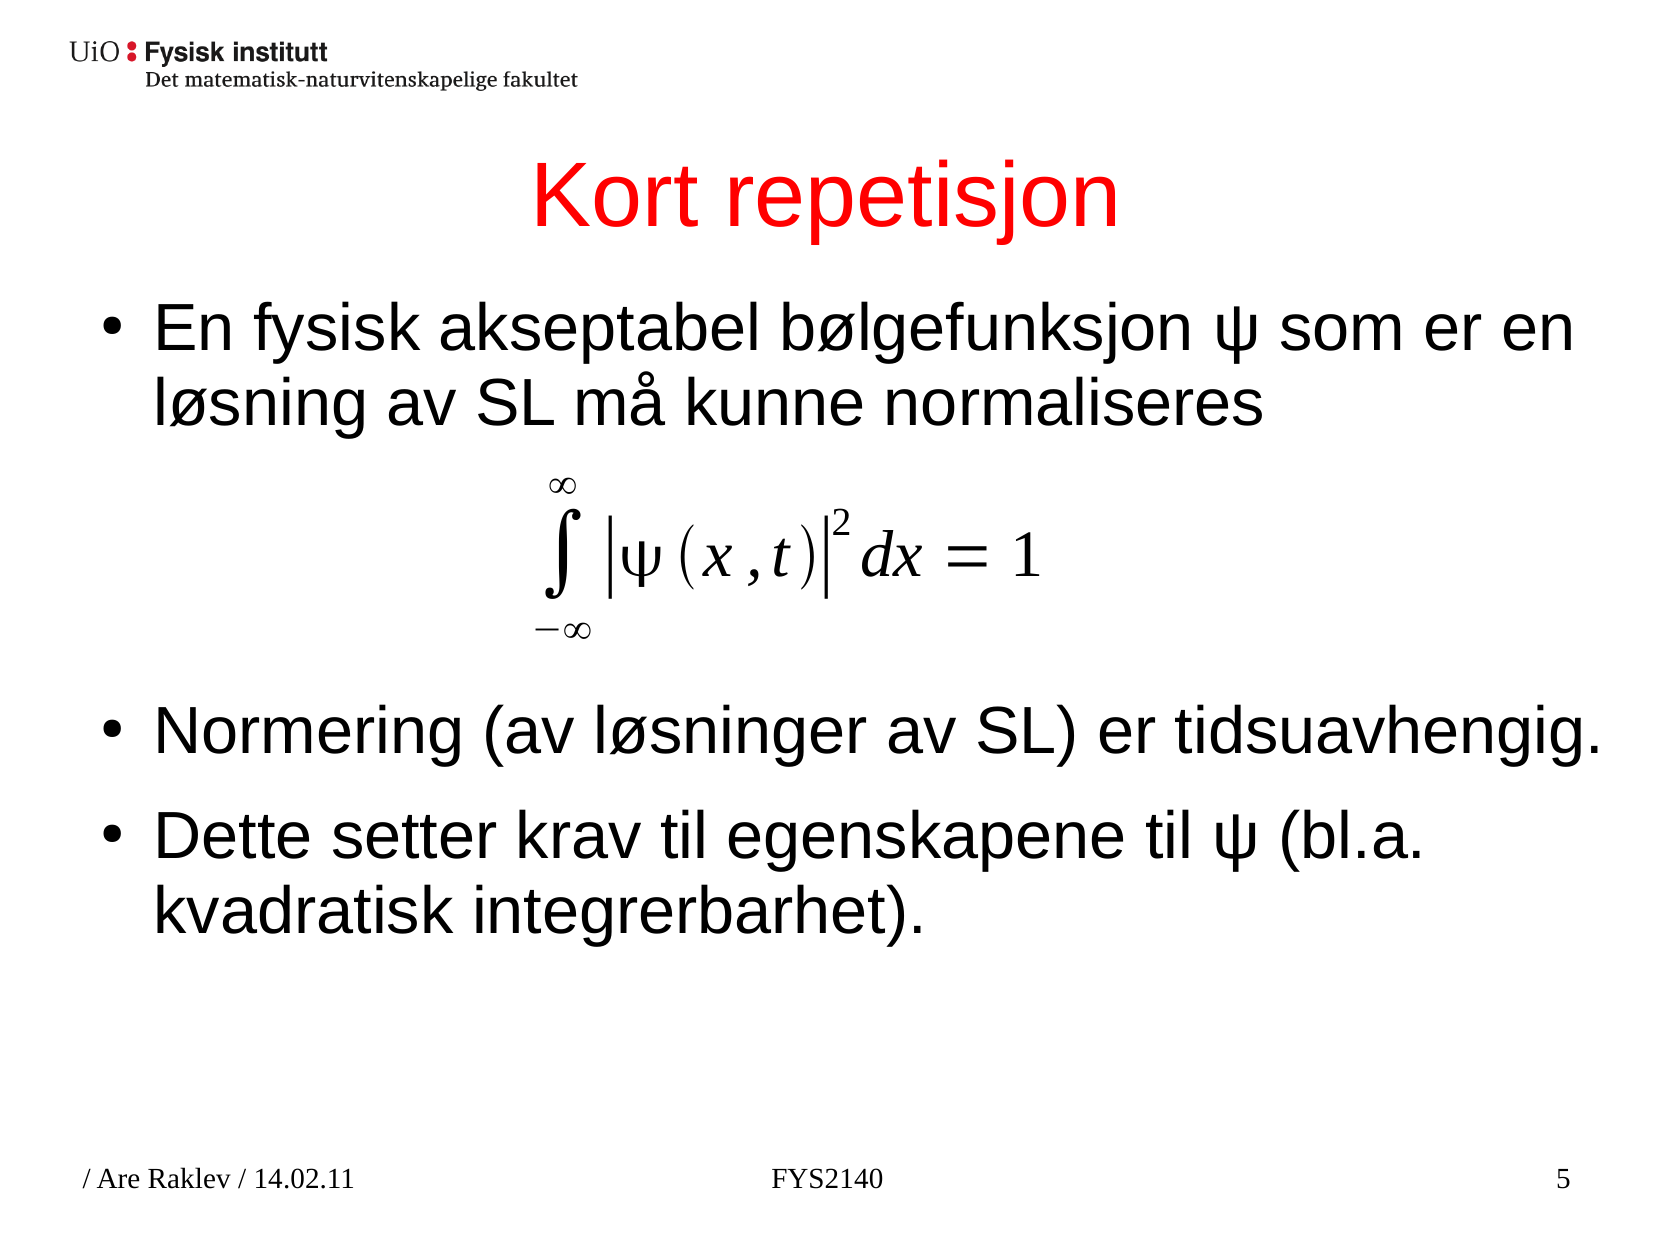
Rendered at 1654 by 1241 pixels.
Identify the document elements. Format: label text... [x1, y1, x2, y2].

picture [68, 37, 581, 93]
chart [525, 460, 1048, 650]
list En fysisk akseptabel bølgefunksjon ψ som er en løsning av SL må kunne normaliseres Normering (av løsninger av SL) er tidsuavhengig. Dette setter krav til egenskapene til ψ (bl.a. kvadratisk integrerbarhet). [82, 290, 1613, 1094]
title Kort repetisjon [82, 90, 1571, 290]
